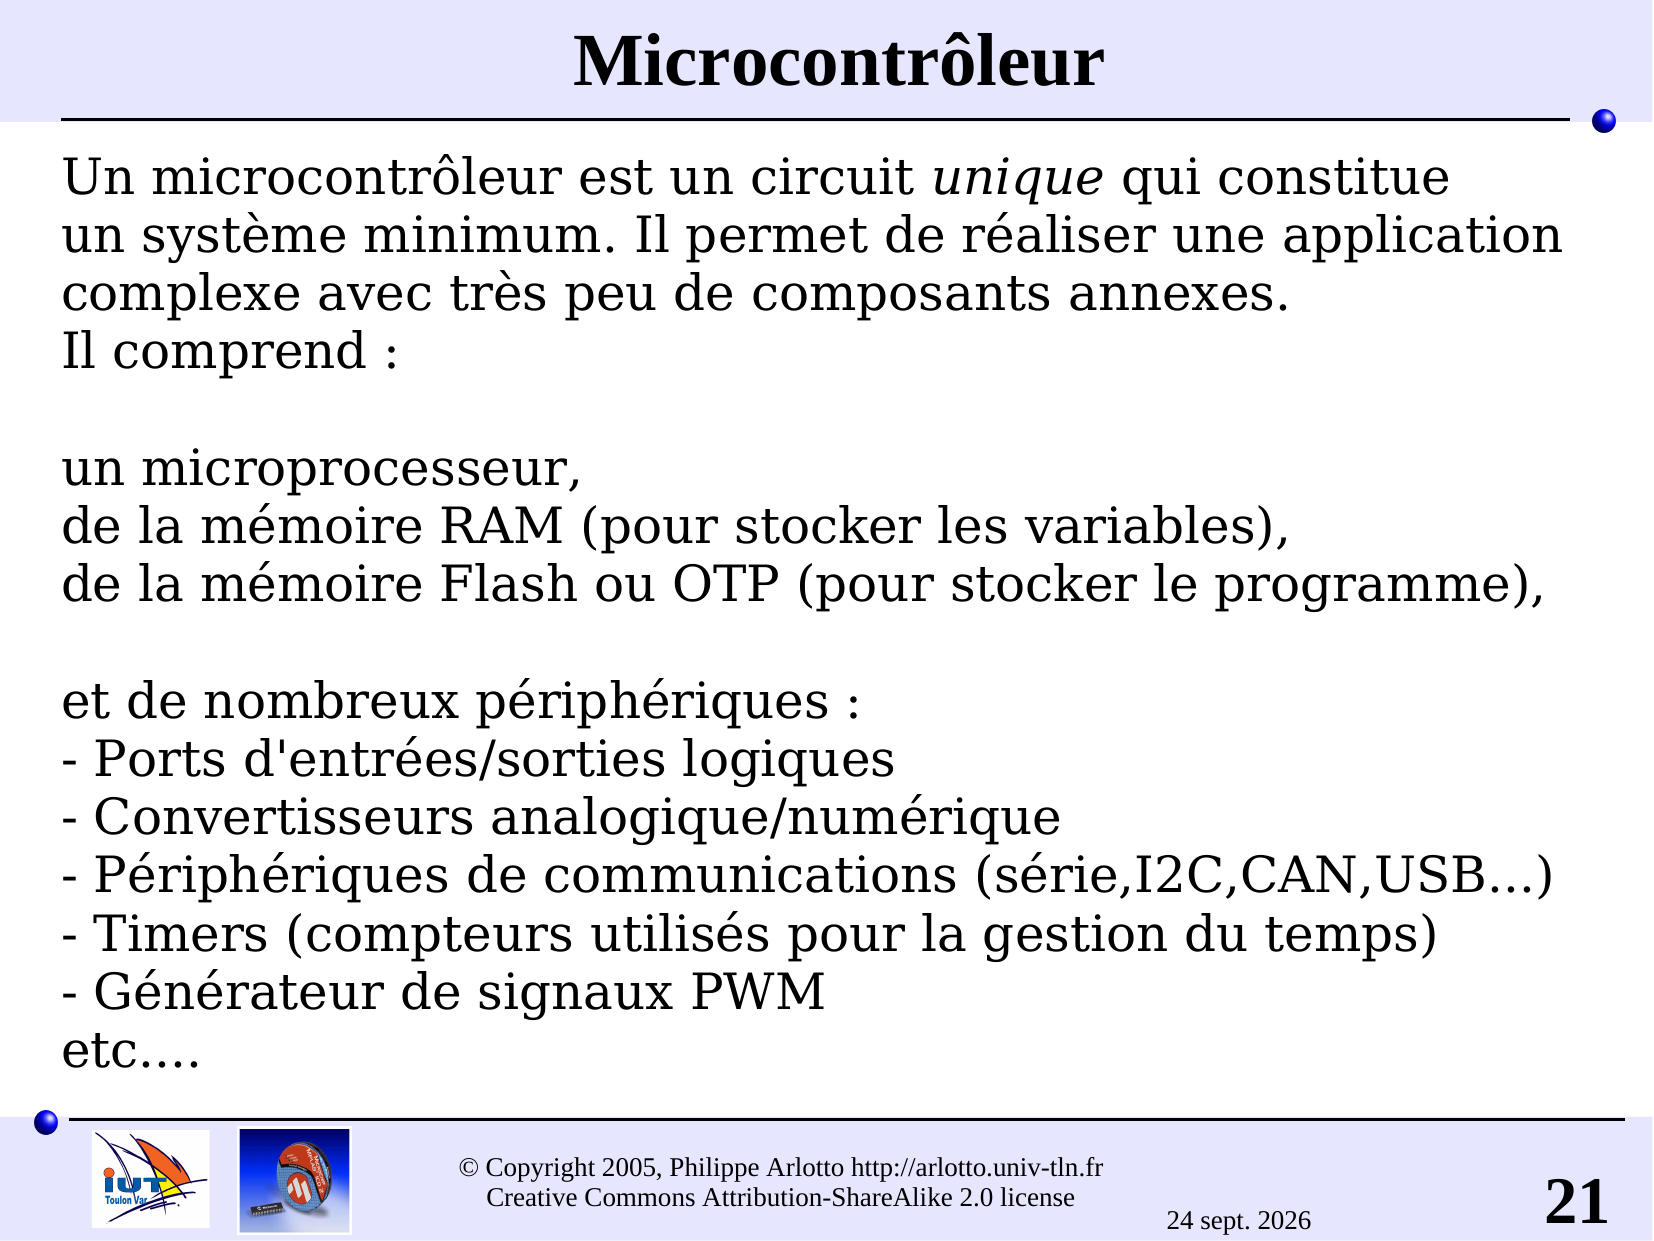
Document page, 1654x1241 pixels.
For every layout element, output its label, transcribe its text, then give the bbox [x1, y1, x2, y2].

picture [237, 1138, 352, 1235]
text_box Un microcontrôleur est un circuit unique qui constitue un système minimum. Il permet de réaliser une application complexe avec très peu de composants annexes. Il comprend : un microprocesseur, de la mémoire RAM (pour stocker les variables), de la mémoire Flash ou OTP (pour stocker le programme), et de nombreux périphériques : - Ports d'entrées/sorties logiques - Convertisseurs analogique/numérique - Périphériques de communications (série,I2C,CAN,USB...) - Timers (compteurs utilisés pour la gestion du temps) - Générateur de signaux PWM etc.... [61, 147, 1565, 1138]
title Microcontrôleur [95, 11, 1585, 110]
